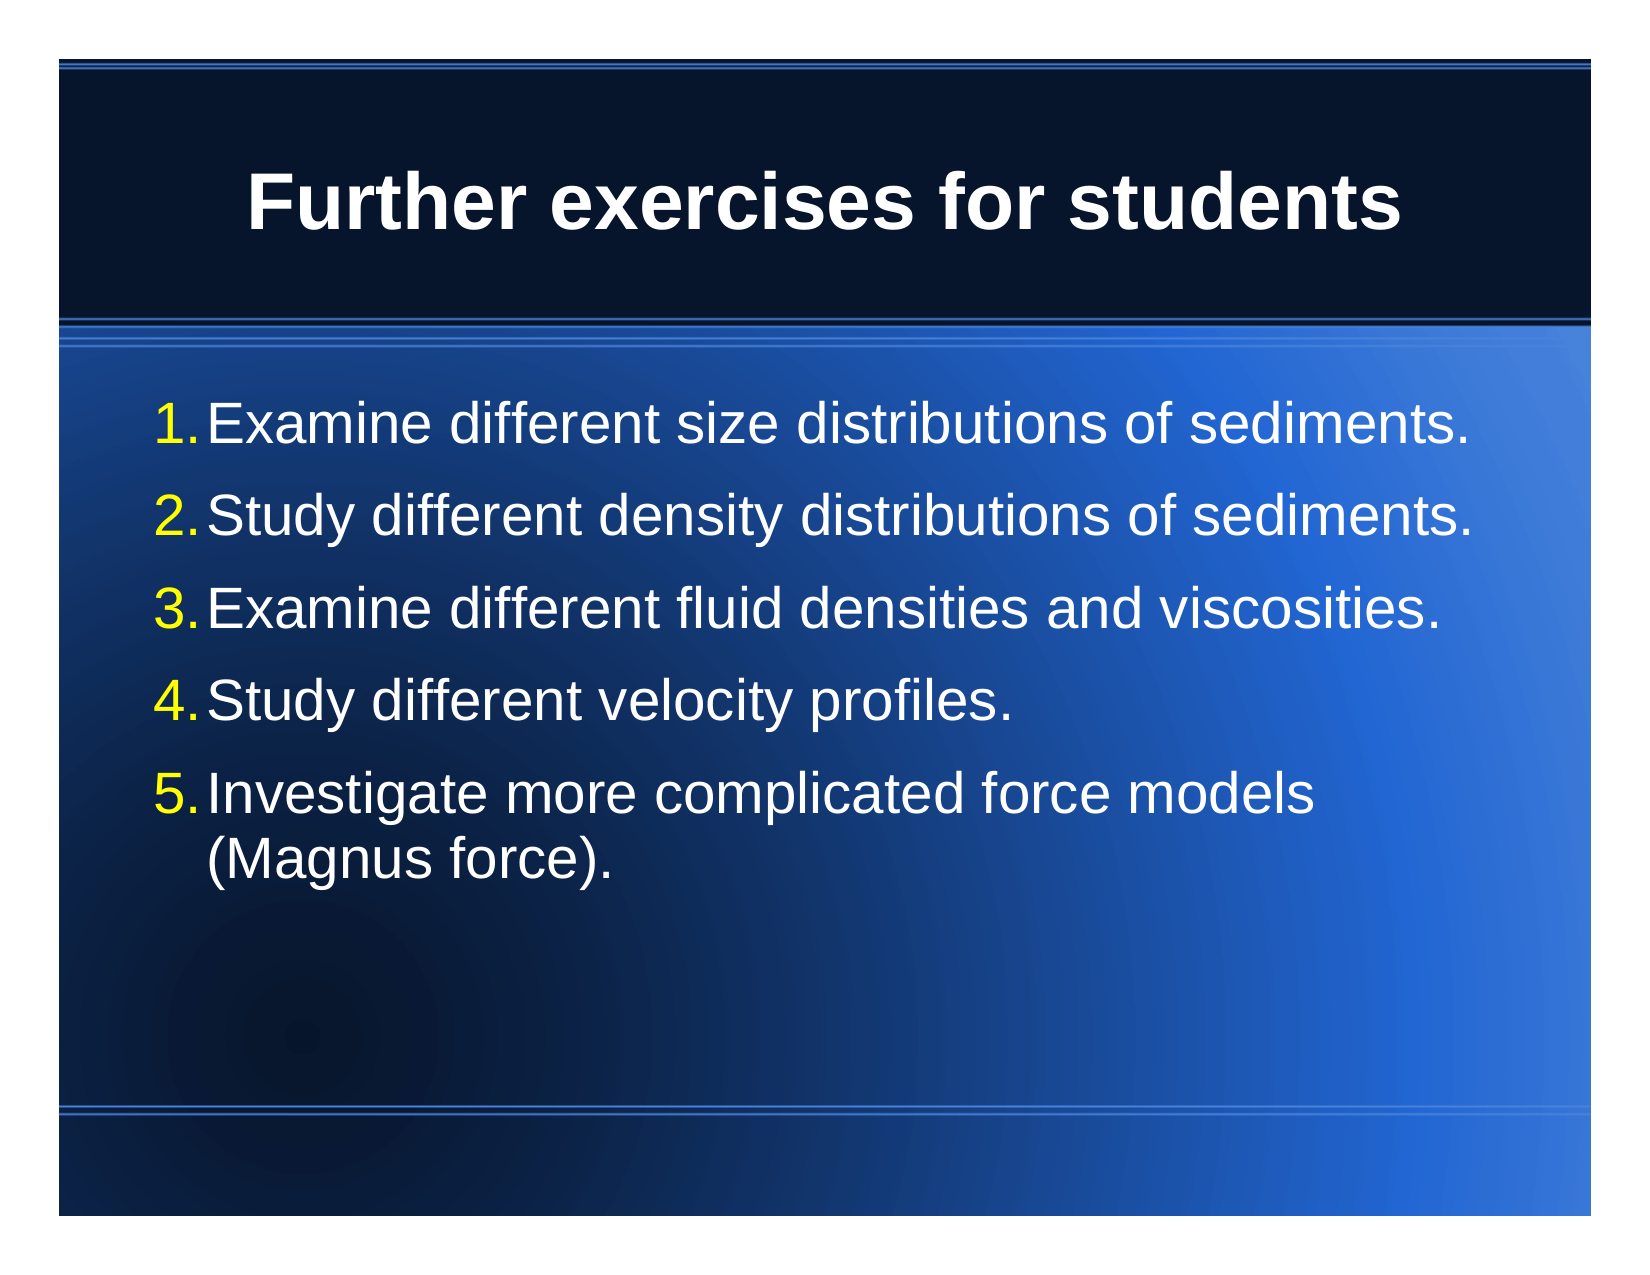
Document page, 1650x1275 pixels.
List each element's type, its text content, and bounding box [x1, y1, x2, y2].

list Examine different size distributions of sediments. Study different density distributions of sediments. Examine different fluid densities and viscosities. Study different velocity profiles. Investigate more complicated force models (Magnus force). [135, 390, 1515, 1154]
picture [59, 59, 1591, 1216]
title Further exercises for students [135, 105, 1515, 299]
